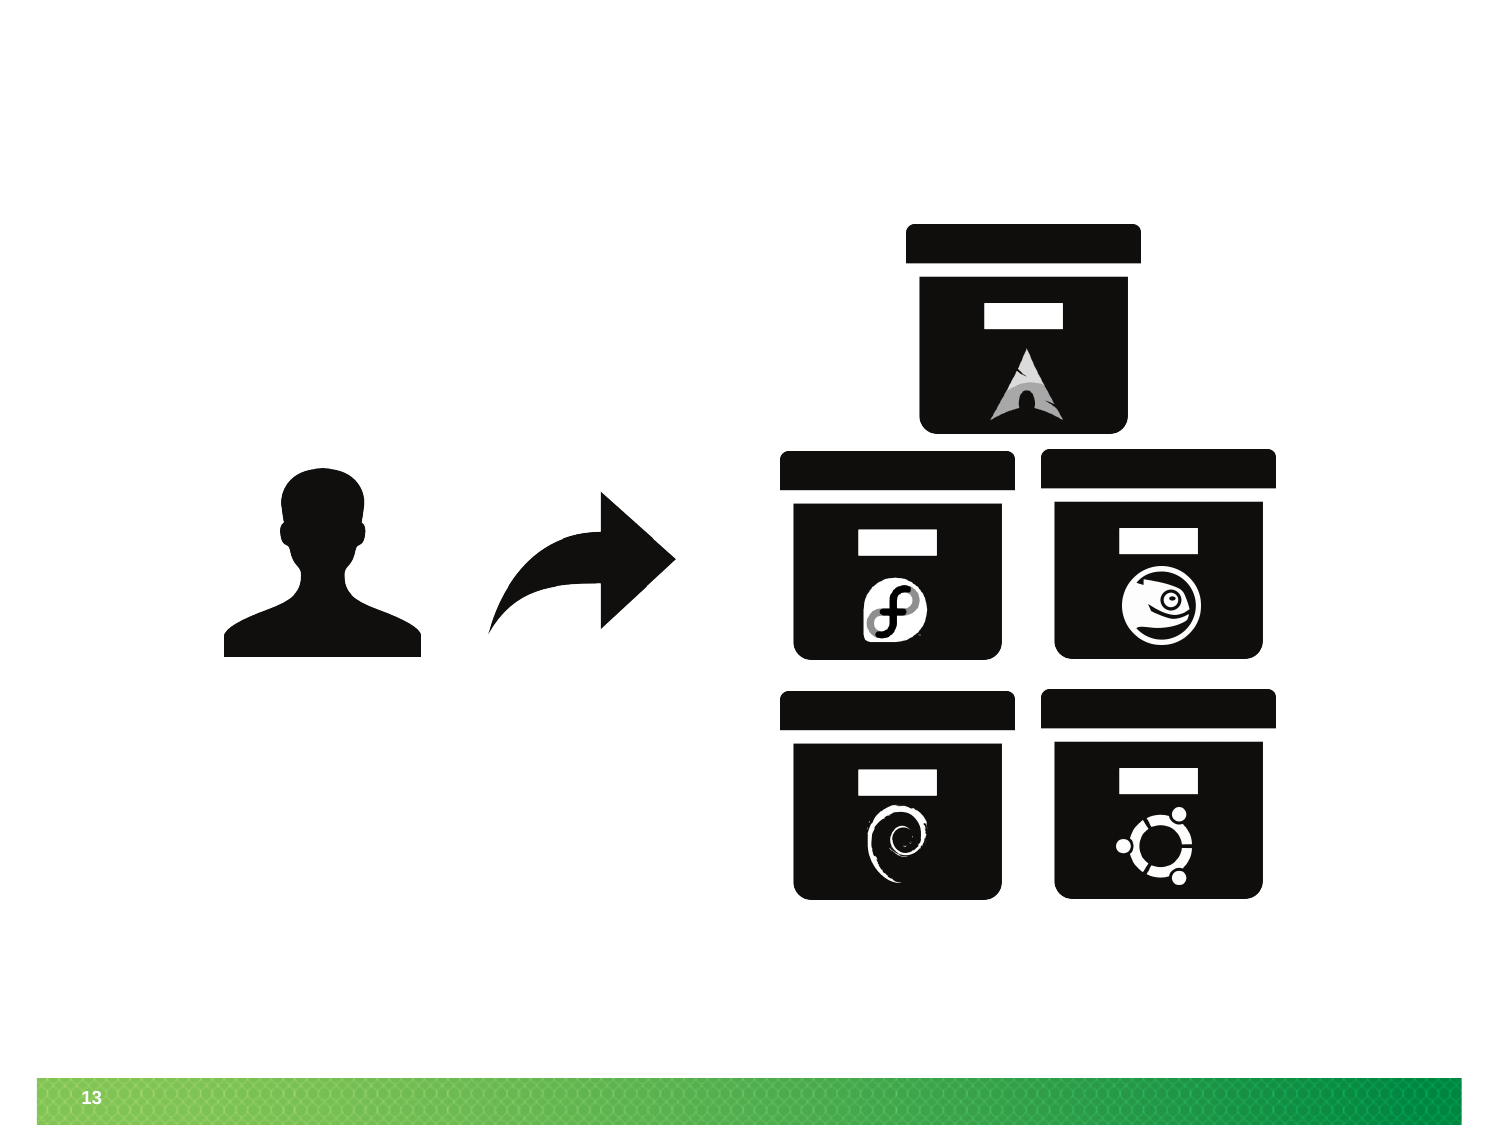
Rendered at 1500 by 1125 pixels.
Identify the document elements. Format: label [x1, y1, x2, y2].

picture [1041, 689, 1276, 899]
picture [906, 224, 1141, 434]
picture [224, 468, 421, 657]
picture [36, 1078, 1462, 1125]
picture [780, 691, 1015, 901]
picture [1041, 449, 1276, 659]
picture [488, 491, 676, 634]
picture [780, 451, 1015, 661]
